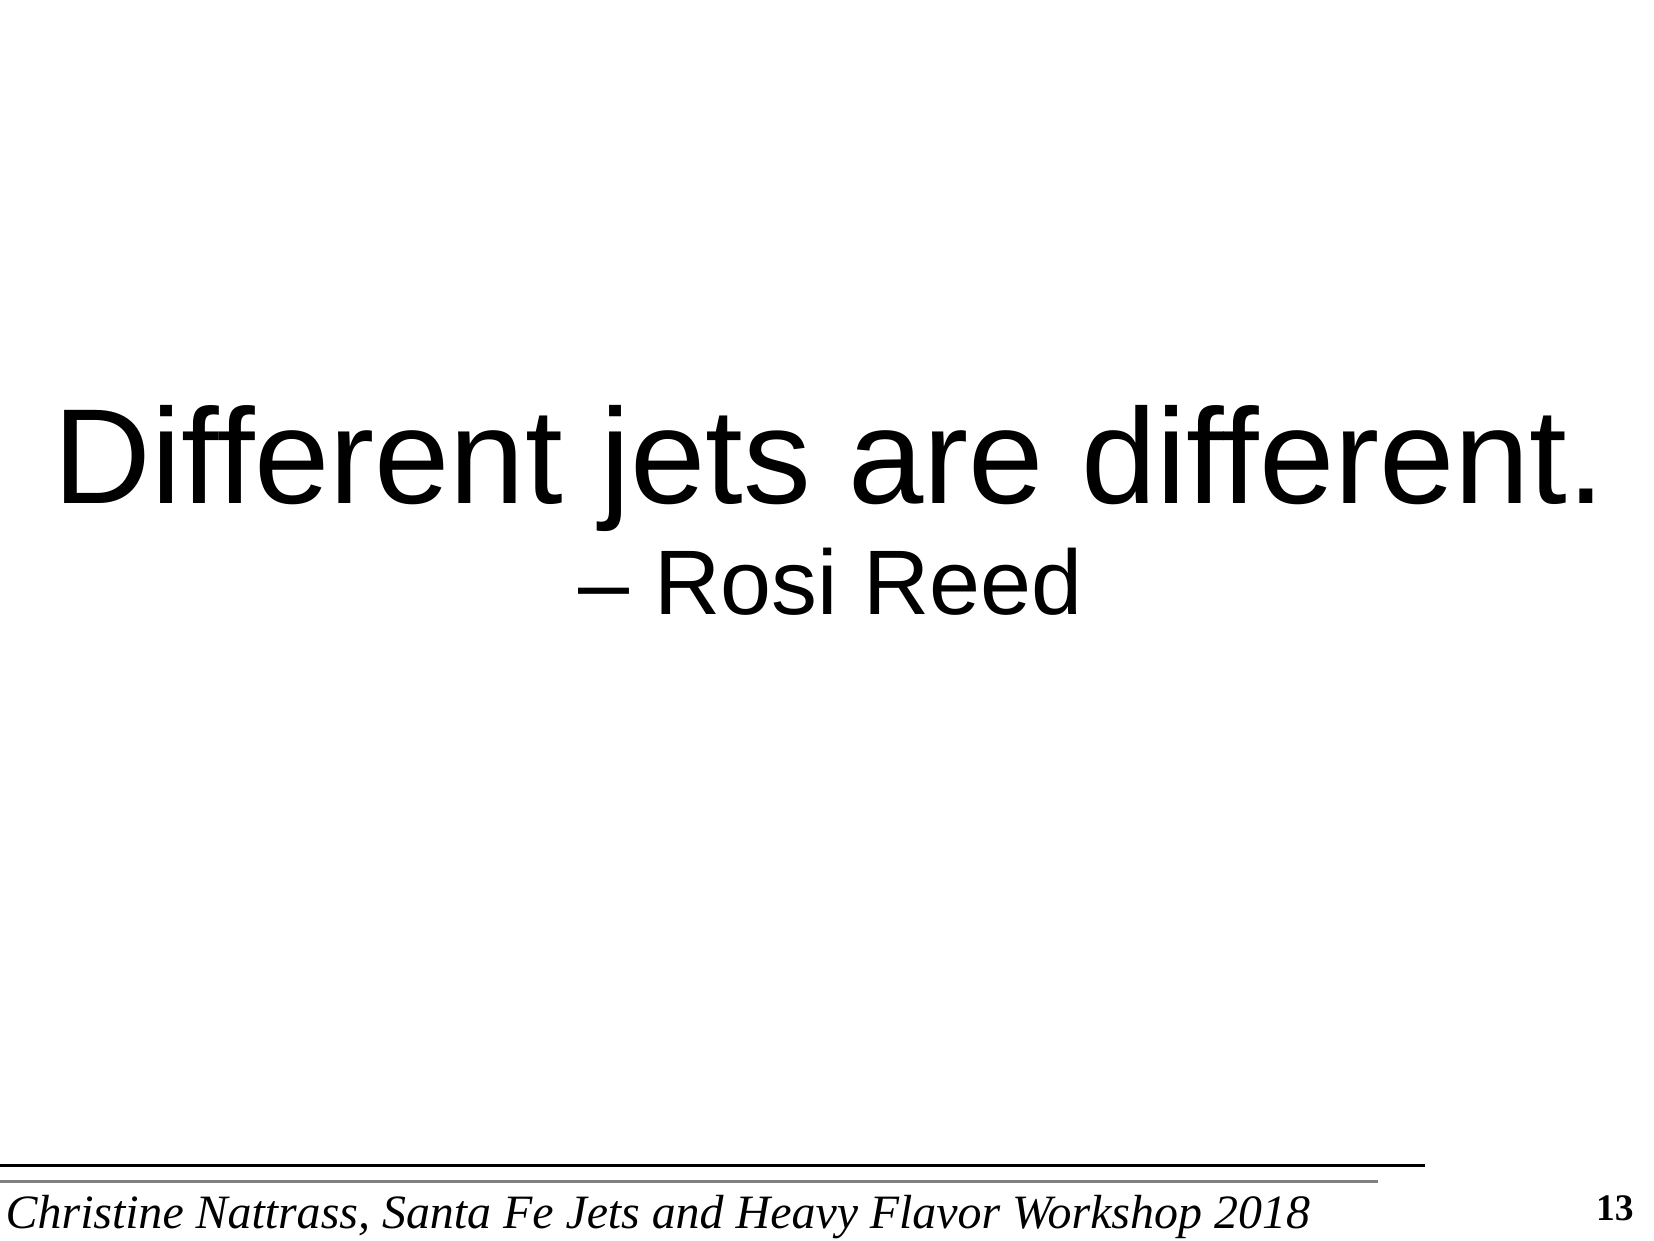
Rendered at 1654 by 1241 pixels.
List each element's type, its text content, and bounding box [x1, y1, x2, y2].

title Different jets are different. – Rosi Reed [1, 288, 1654, 727]
